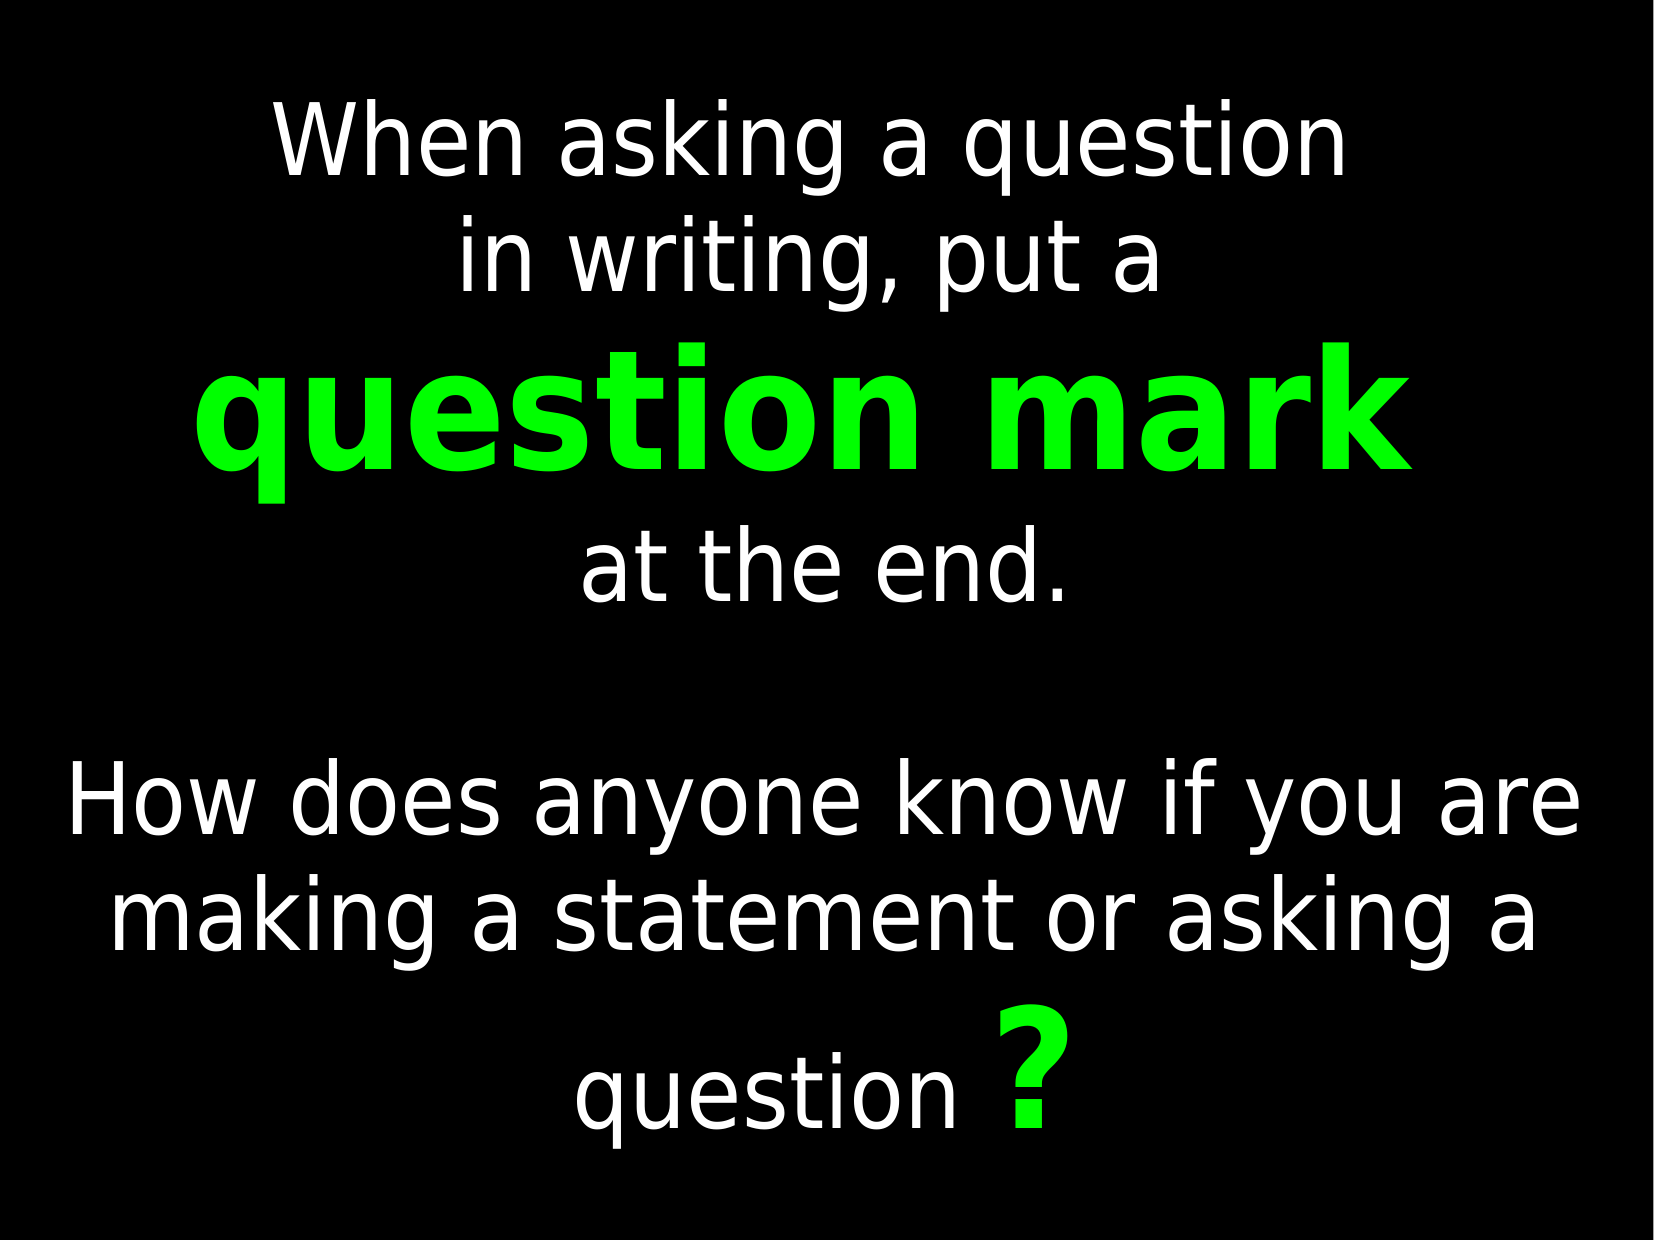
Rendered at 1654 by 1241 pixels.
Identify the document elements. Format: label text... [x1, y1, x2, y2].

text_box When asking a question in writing, put a question mark at the end. How does anyone know if you are making a statement or asking a question ? [37, 75, 1613, 1180]
